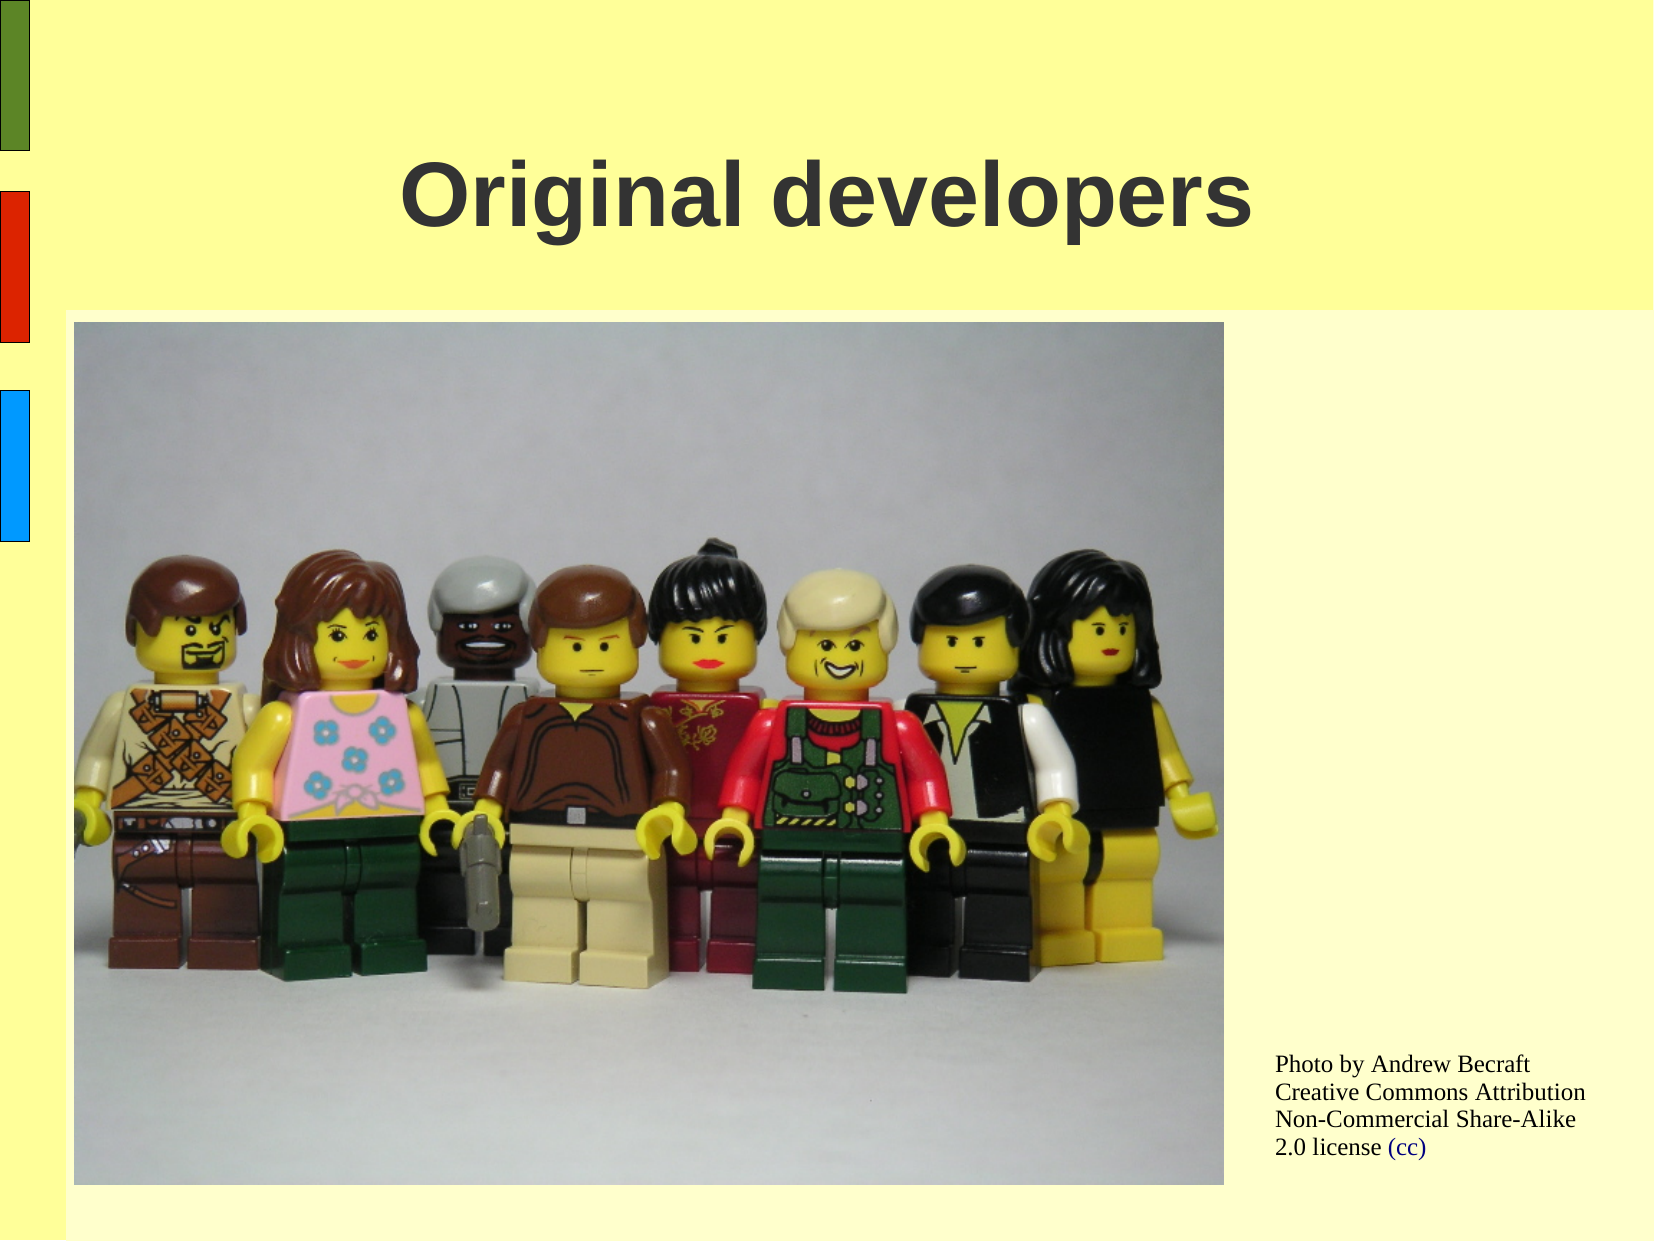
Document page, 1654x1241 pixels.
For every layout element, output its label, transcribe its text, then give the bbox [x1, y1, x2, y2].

text_box Photo by Andrew Becraft Creative Commons Attribution Non-Commercial Share-Alike 2.0 license (cc) [1274, 1049, 1613, 1172]
title Original developers [121, 91, 1534, 299]
picture [74, 322, 1224, 1185]
